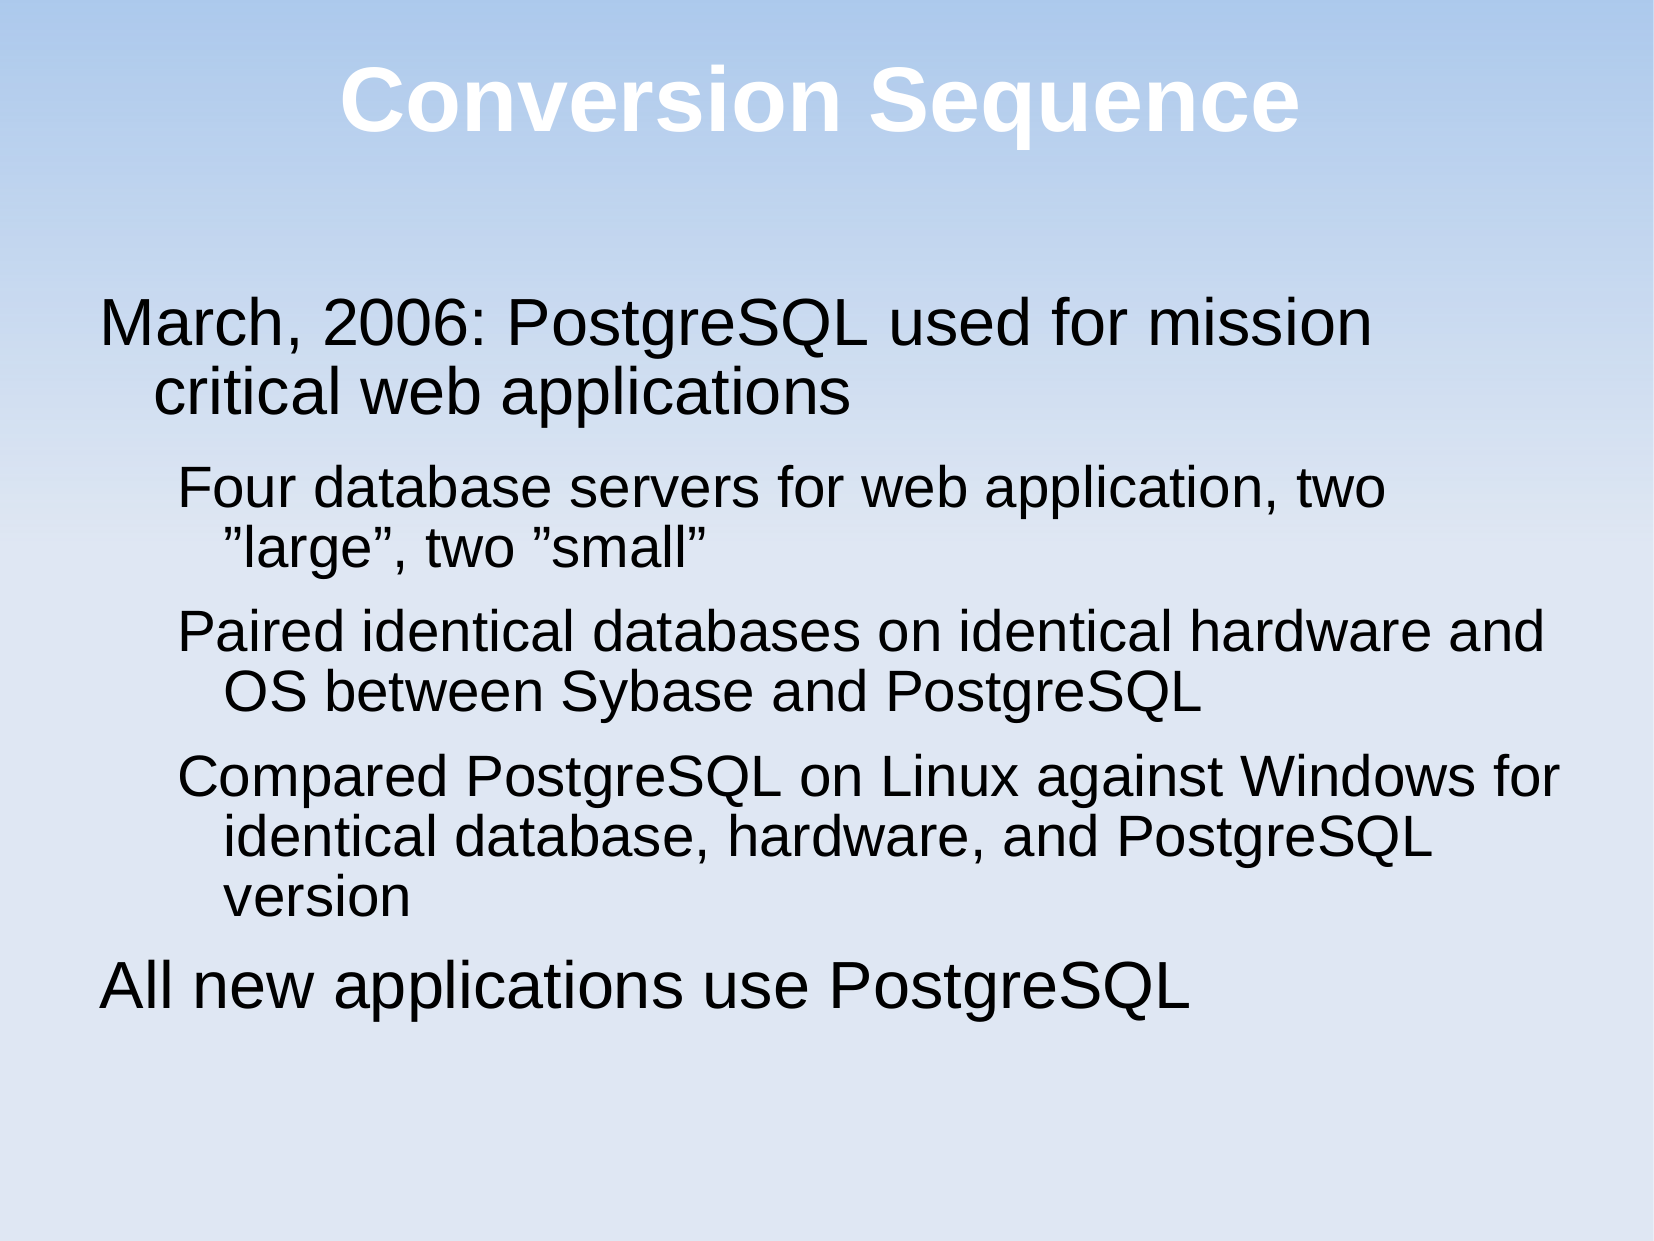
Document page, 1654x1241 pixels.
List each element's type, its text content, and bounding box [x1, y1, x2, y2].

picture [0, 0, 1654, 1241]
list March, 2006: PostgreSQL used for mission critical web applications Four database servers for web application, two ”large”, two ”small” Paired identical databases on identical hardware and OS between Sybase and PostgreSQL Compared PostgreSQL on Linux against Windows for identical database, hardware, and PostgreSQL version All new applications use PostgreSQL [82, 290, 1571, 1094]
title Conversion Sequence [76, 7, 1565, 200]
